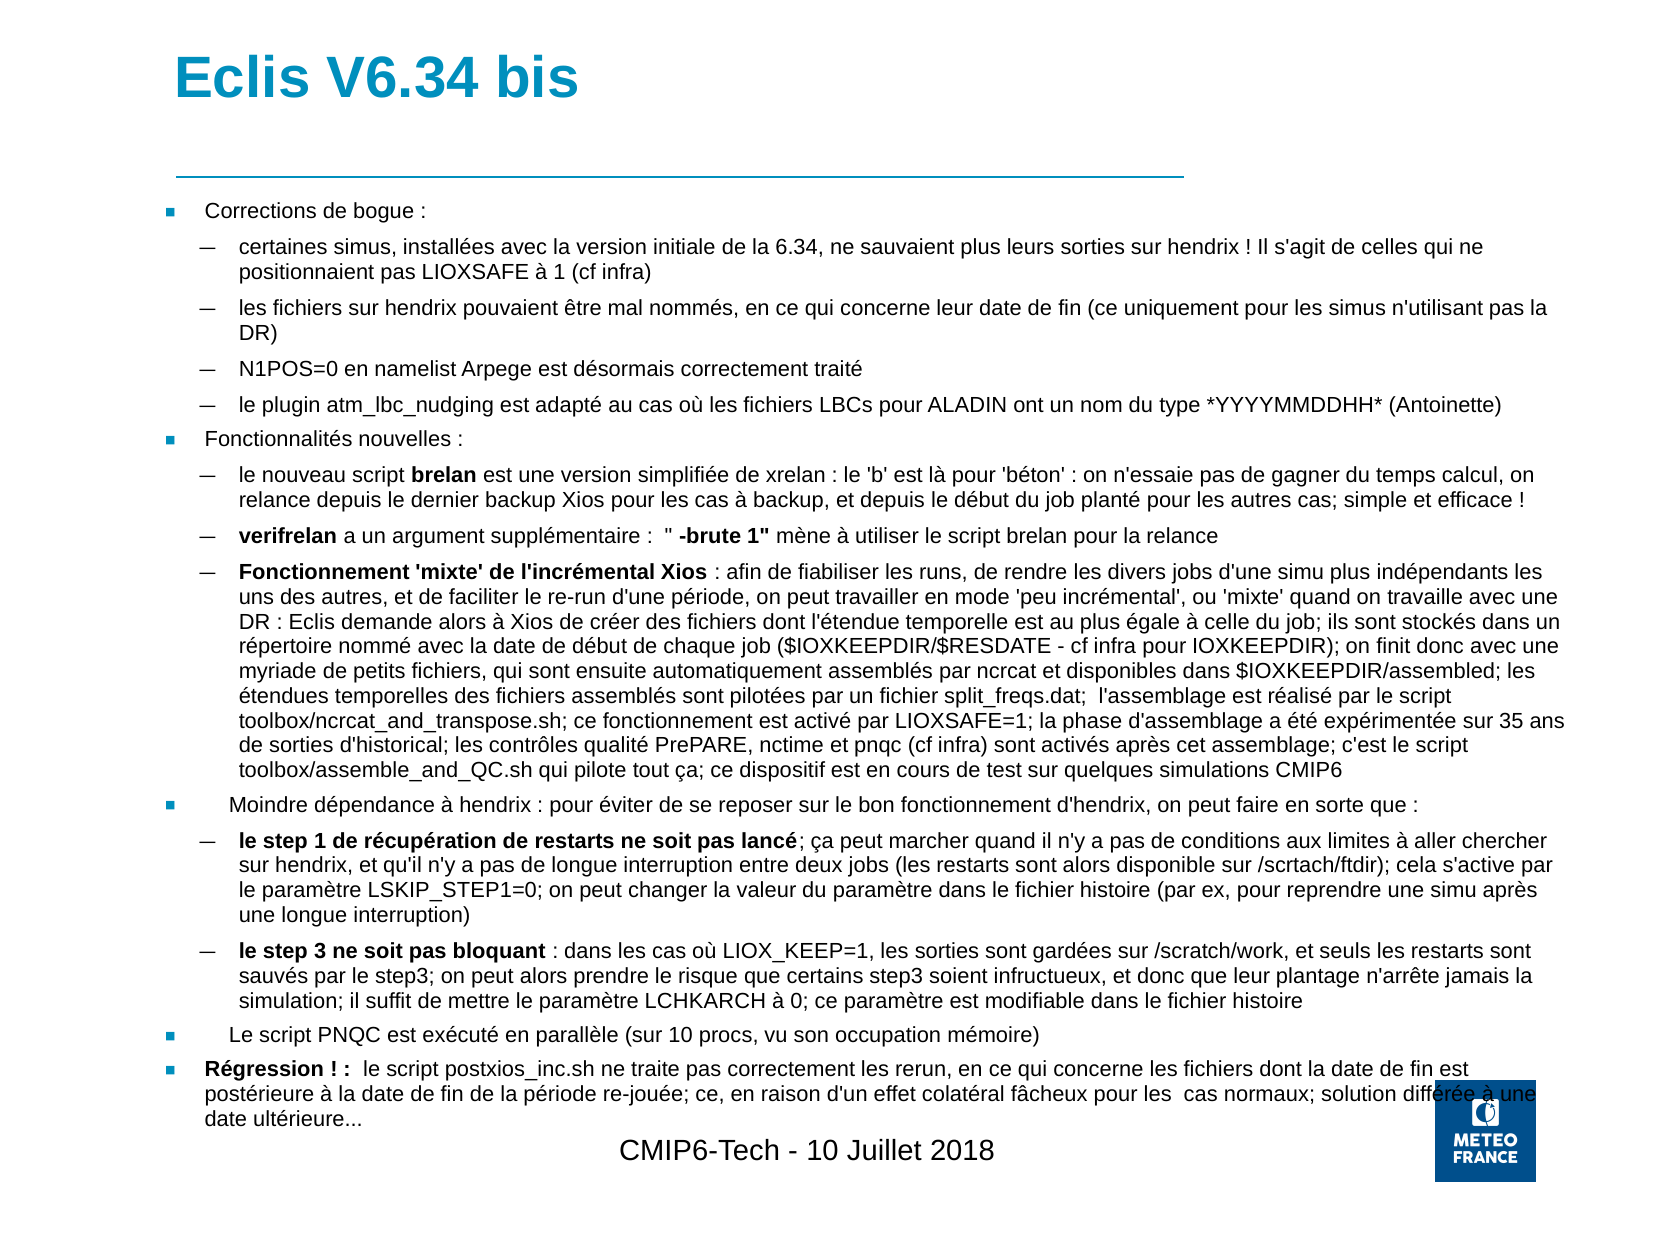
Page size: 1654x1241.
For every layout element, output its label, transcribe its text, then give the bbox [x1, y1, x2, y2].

picture [1435, 1134, 1536, 1182]
list Corrections de bogue : certaines simus, installées avec la version initiale de la 6.34, ne sauvaient plus leurs sorties sur hendrix ! Il s'agit de celles qui ne positionnaient pas LIOXSAFE à 1 (cf infra) les fichiers sur hendrix pouvaient être mal nommés, en ce qui concerne leur date de fin (ce uniquement pour les simus n'utilisant pas la DR) N1POS=0 en namelist Arpege est désormais correctement traité le plugin atm_lbc_nudging est adapté au cas où les fichiers LBCs pour ALADIN ont un nom du type *YYYYMMDDHH* (Antoinette) Fonctionnalités nouvelles : le nouveau script brelan est une version simplifiée de xrelan : le 'b' est là pour 'béton' : on n'essaie pas de gagner du temps calcul, on relance depuis le dernier backup Xios pour les cas à backup, et depuis le début du job planté pour les autres cas; simple et efficace ! verifrelan a un argument supplémentaire : " -brute 1" mène à utiliser le script brelan pour la relance Fonctionnement 'mixte' de l'incrémental Xios : afin de fiabiliser les runs, de rendre les divers jobs d'une simu plus indépendants les uns des autres, et de faciliter le re-run d'une période, on peut travailler en mode 'peu incrémental', ou 'mixte' quand on travaille avec une DR : Eclis demande alors à Xios de créer des fichiers dont l'étendue temporelle est au plus égale à celle du job; ils sont stockés dans un répertoire nommé avec la date de début de chaque job ($IOXKEEPDIR/$RESDATE - cf infra pour IOXKEEPDIR); on finit donc avec une myriade de petits fichiers, qui sont ensuite automatiquement assemblés par ncrcat et disponibles dans $IOXKEEPDIR/assembled; les étendues temporelles des fichiers assemblés sont pilotées par un fichier split_freqs.dat; l'assemblage est réalisé par le script toolbox/ncrcat_and_transpose.sh; ce fonctionnement est activé par LIOXSAFE=1; la phase d'assemblage a été expérimentée sur 35 ans de sorties d'historical; les contrôles qualité PrePARE, nctime et pnqc (cf infra) sont activés après cet assemblage; c'est le script toolbox/assemble_and_QC.sh qui pilote tout ça; ce dispositif est en cours de test sur quelques simulations CMIP6 Moindre dépendance à hendrix : pour éviter de se reposer sur le bon fonctionnement d'hendrix, on peut faire en sorte que : le step 1 de récupération de restarts ne soit pas lancé; ça peut marcher quand il n'y a pas de conditions aux limites à aller chercher sur hendrix, et qu'il n'y a pas de longue interruption entre deux jobs (les restarts sont alors disponible sur /scrtach/ftdir); cela s'active par le paramètre LSKIP_STEP1=0; on peut changer la valeur du paramètre dans le fichier histoire (par ex, pour reprendre une simu après une longue interruption) le step 3 ne soit pas bloquant : dans les cas où LIOX_KEEP=1, les sorties sont gardées sur /scratch/work, et seuls les restarts sont sauvés par le step3; on peut alors prendre le risque que certains step3 soient infructueux, et donc que leur plantage n'arrête jamais la simulation; il suffit de mettre le paramètre LCHKARCH à 0; ce paramètre est modifiable dans le fichier histoire Le script PNQC est exécuté en parallèle (sur 10 procs, vu son occupation mémoire) Régression ! : le script postxios_inc.sh ne traite pas correctement les rerun, en ce qui concerne les fichiers dont la date de fin est postérieure à la date de fin de la période re-jouée; ce, en raison d'un effet colatéral fâcheux pour les cas normaux; solution différée à une date ultérieure... [156, 198, 1571, 1134]
title Eclis V6.34 bis [174, 0, 1654, 156]
